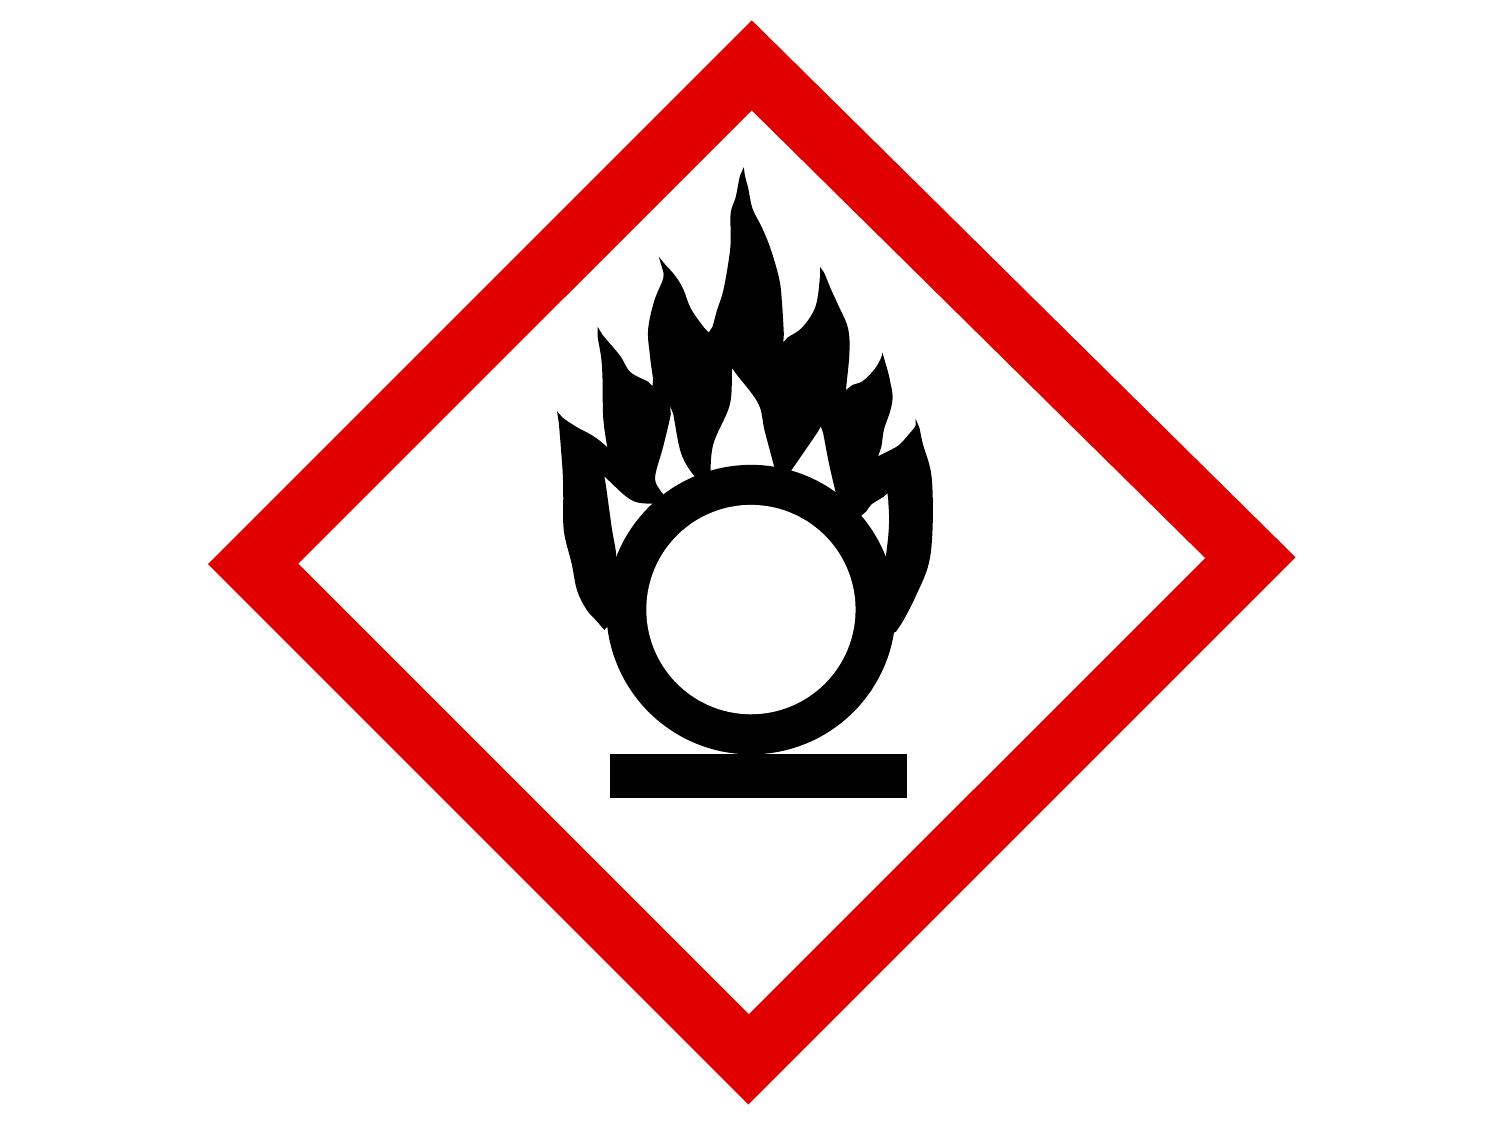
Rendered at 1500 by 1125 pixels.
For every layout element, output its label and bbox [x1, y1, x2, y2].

text_box [207, 20, 1296, 1105]
